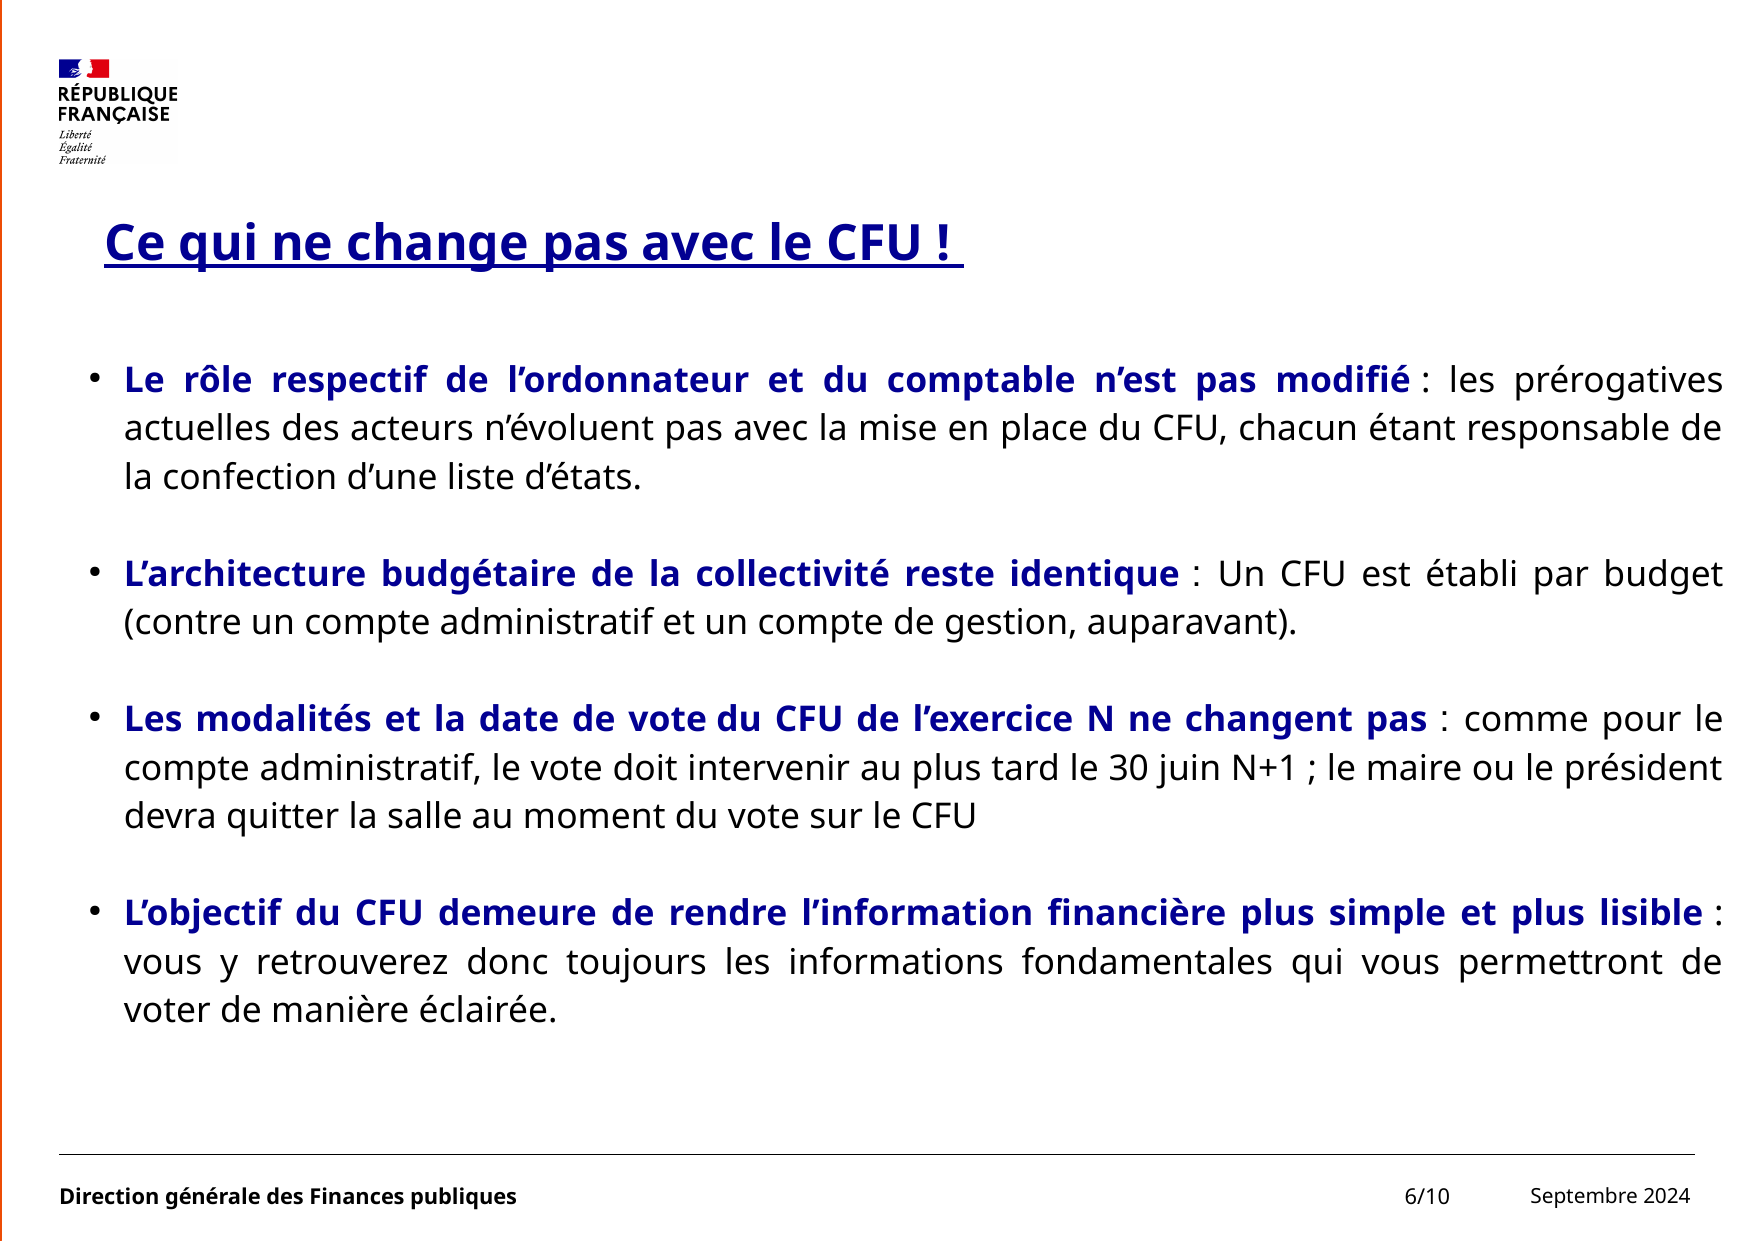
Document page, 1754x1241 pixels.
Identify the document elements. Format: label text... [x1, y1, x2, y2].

picture [59, 59, 178, 164]
text_box Le rôle respectif de l’ordonnateur et du comptable n’est pas modifié : les prérogatives actuelles des acteurs n’évoluent pas avec la mise en place du CFU, chacun étant responsable de la confection d’une liste d’états. L’architecture budgétaire de la collectivité reste identique : Un CFU est établi par budget (contre un compte administratif et un compte de gestion, auparavant). Les modalités et la date de vote du CFU de l’exercice N ne changent pas : comme pour le compte administratif, le vote doit intervenir au plus tard le 30 juin N+1 ; le maire ou le président devra quitter la salle au moment du vote sur le CFU L’objectif du CFU demeure de rendre l’information financière plus simple et plus lisible : vous y retrouverez donc toujours les informations fondamentales qui vous permettront de voter de manière éclairée. [88, 354, 1724, 960]
text_box Ce qui ne change pas avec le CFU ! [104, 206, 1329, 277]
